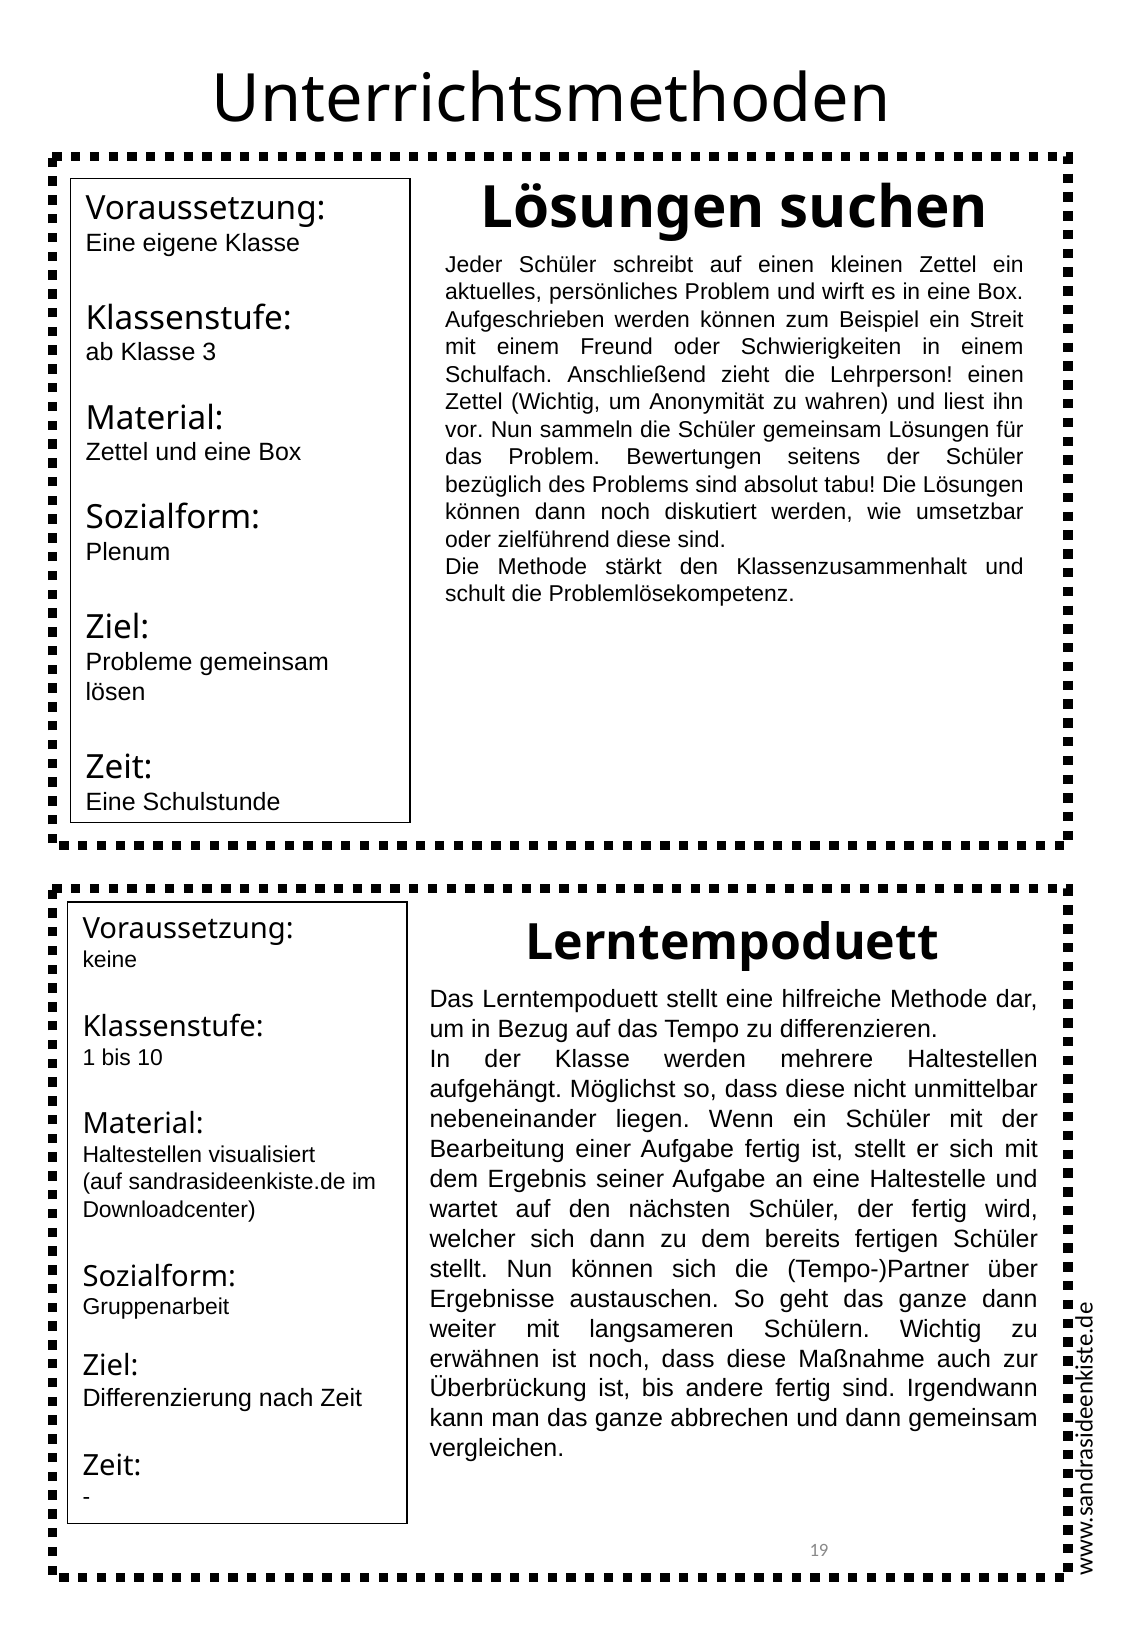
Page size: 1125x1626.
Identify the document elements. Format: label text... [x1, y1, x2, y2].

text_box [794, 1506, 1048, 1593]
text_box www.sandrasideenkiste.de [1059, 1074, 1106, 1591]
text_box Voraussetzung: keine Klassenstufe: 1 bis 10 Material: Haltestellen visualisiert (auf sandrasideenkiste.de im Downloadcenter) Sozialform: Gruppenarbeit Ziel: Differenzierung nach Zeit Zeit: - [67, 902, 408, 1524]
text_box Lerntempoduett [410, 902, 1055, 978]
text_box Lösungen suchen [412, 161, 1057, 248]
text_box Jeder Schüler schreibt auf einen kleinen Zettel ein aktuelles, persönliches Problem und wirft es in eine Box. Aufgeschrieben werden können zum Beispiel ein Streit mit einem Freund oder Schwierigkeiten in einem Schulfach. Anschließend zieht die Lehrperson! einen Zettel (Wichtig, um Anonymität zu wahren) und liest ihn vor. Nun sammeln die Schüler gemeinsam Lösungen für das Problem. Bewertungen seitens der Schüler bezüglich des Problems sind absolut tabu! Die Lösungen können dann noch diskutiert werden, wie umsetzbar oder zielführend diese sind. Die Methode stärkt den Klassenzusammenhalt und schult die Problemlösekompetenz. [430, 242, 1039, 619]
text_box Voraussetzung: Eine eigene Klasse Klassenstufe: ab Klasse 3 Material: Zettel und eine Box Sozialform: Plenum Ziel: Probleme gemeinsam lösen Zeit: Eine Schulstunde [70, 178, 411, 800]
text_box Das Lerntempoduett stellt eine hilfreiche Methode dar, um in Bezug auf das Tempo zu differenzieren. In der Klasse werden mehrere Haltestellen aufgehängt. Möglichst so, dass diese nicht unmittelbar nebeneinander liegen. Wenn ein Schüler mit der Bearbeitung einer Aufgabe fertig ist, stellt er sich mit dem Ergebnis seiner Aufgabe an eine Haltestelle und wartet auf den nächsten Schüler, der fertig wird, welcher sich dann zu dem bereits fertigen Schüler stellt. Nun können sich die (Tempo-)Partner über Ergebnisse austauschen. So geht das ganze dann weiter mit langsameren Schülern. Wichtig zu erwähnen ist noch, dass diese Maßnahme auch zur Überbrückung ist, bis andere fertig sind. Irgendwann kann man das ganze abbrechen und dann gemeinsam vergleichen. [414, 975, 1055, 1476]
text_box Unterrichtsmethoden [52, 47, 1069, 144]
